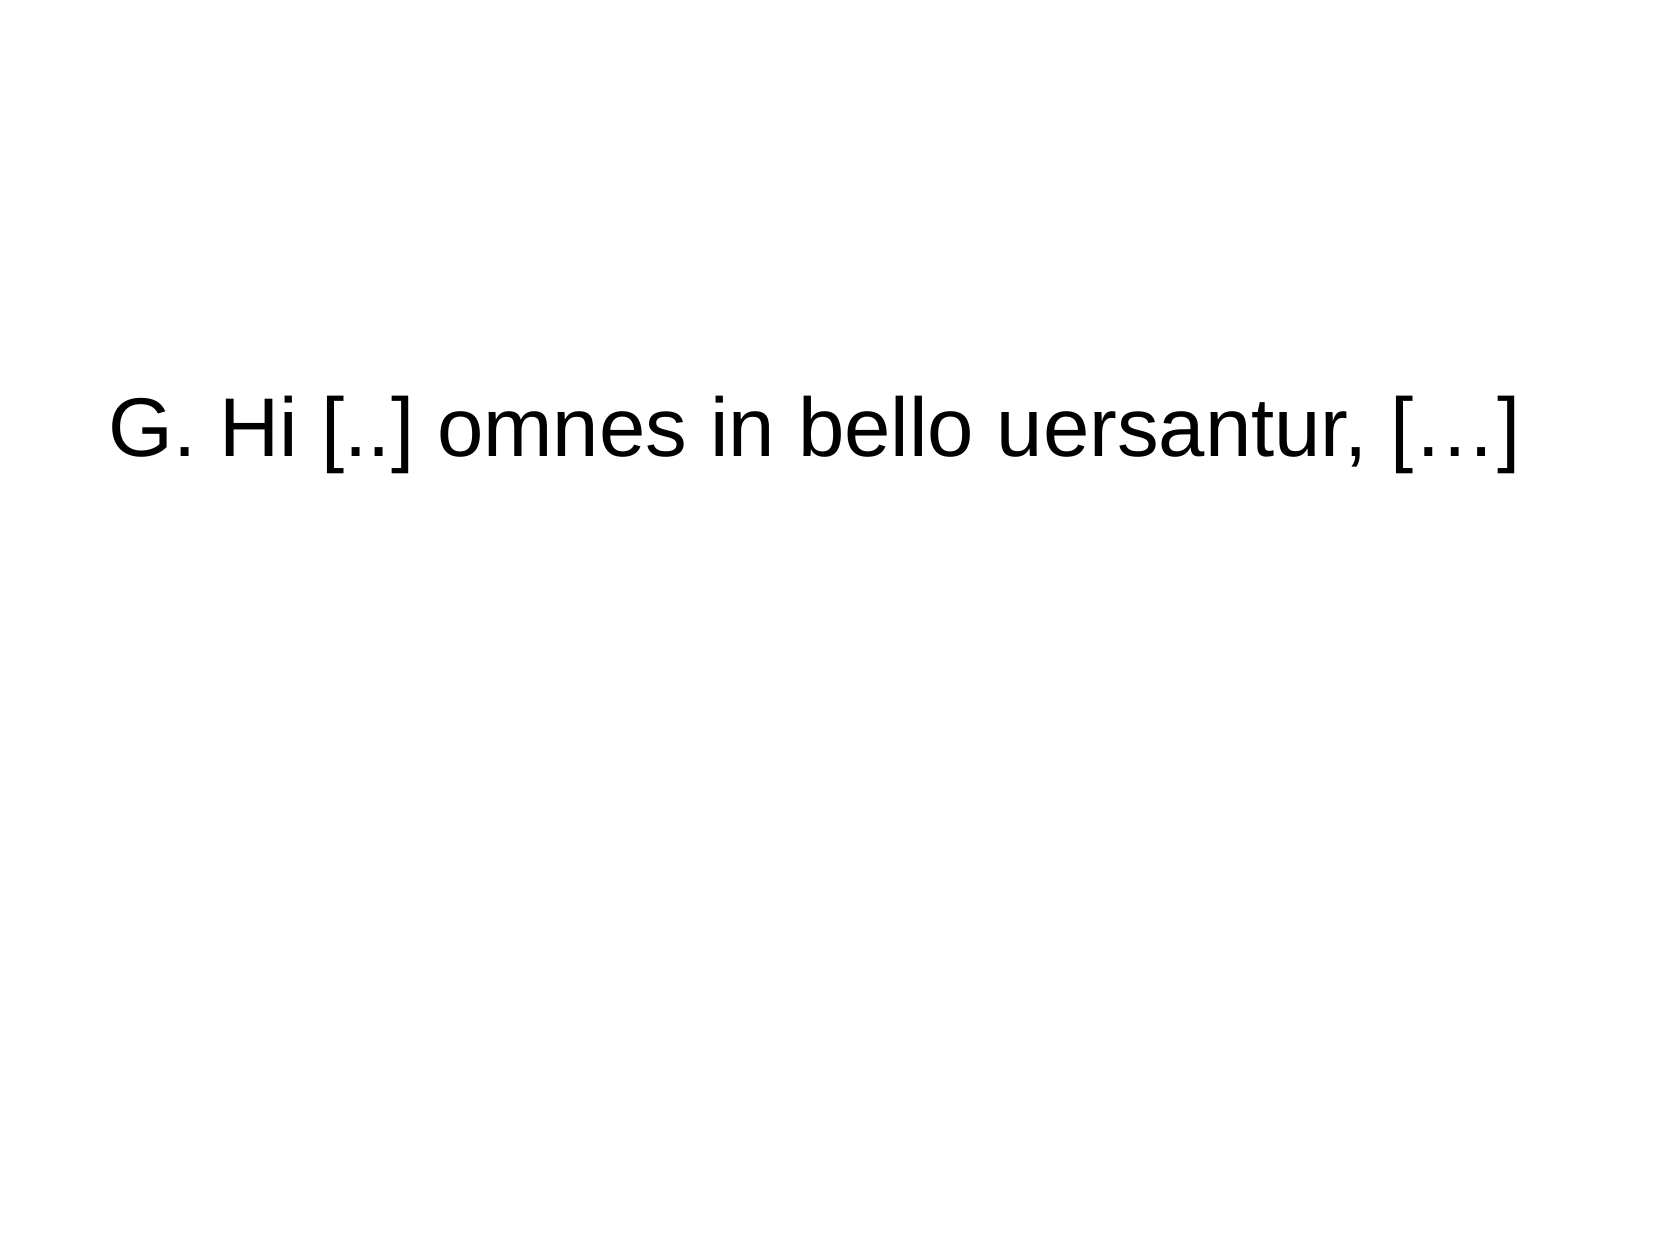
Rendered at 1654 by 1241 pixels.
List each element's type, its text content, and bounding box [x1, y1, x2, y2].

subtitle G. Hi [..] omnes in bello uersantur, […] [82, 82, 1571, 1109]
